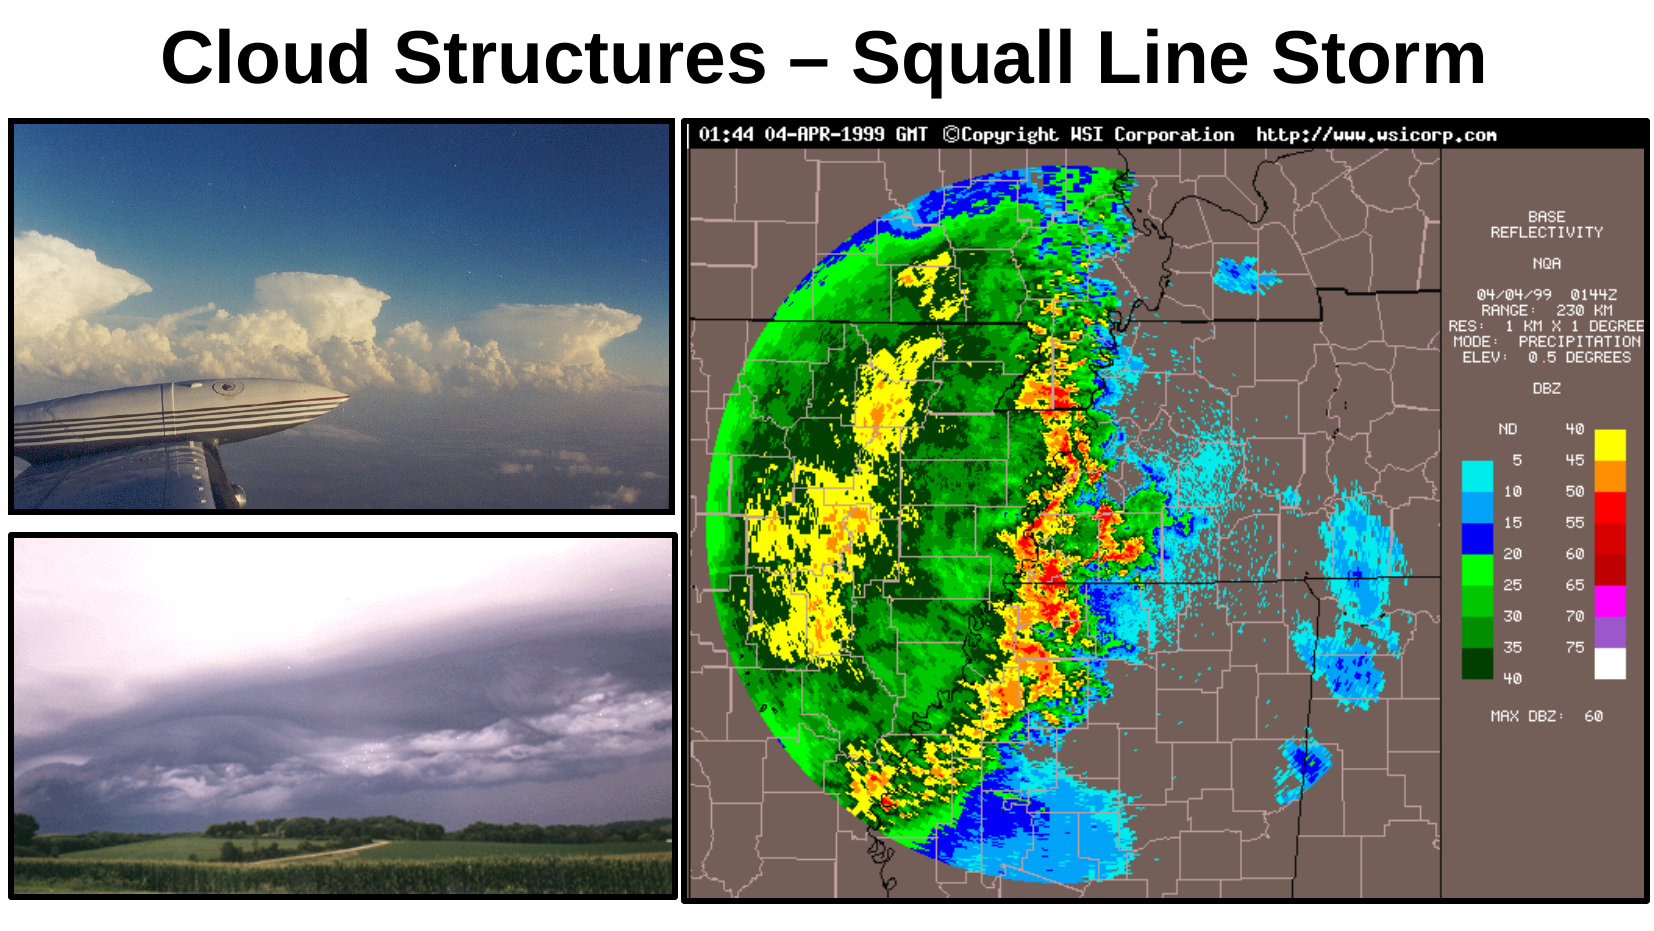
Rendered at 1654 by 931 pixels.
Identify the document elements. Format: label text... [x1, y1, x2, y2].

text_box Cloud Structures – Squall Line Storm [0, 0, 1654, 107]
picture [13, 537, 672, 895]
picture [13, 124, 670, 509]
picture [686, 124, 1645, 898]
